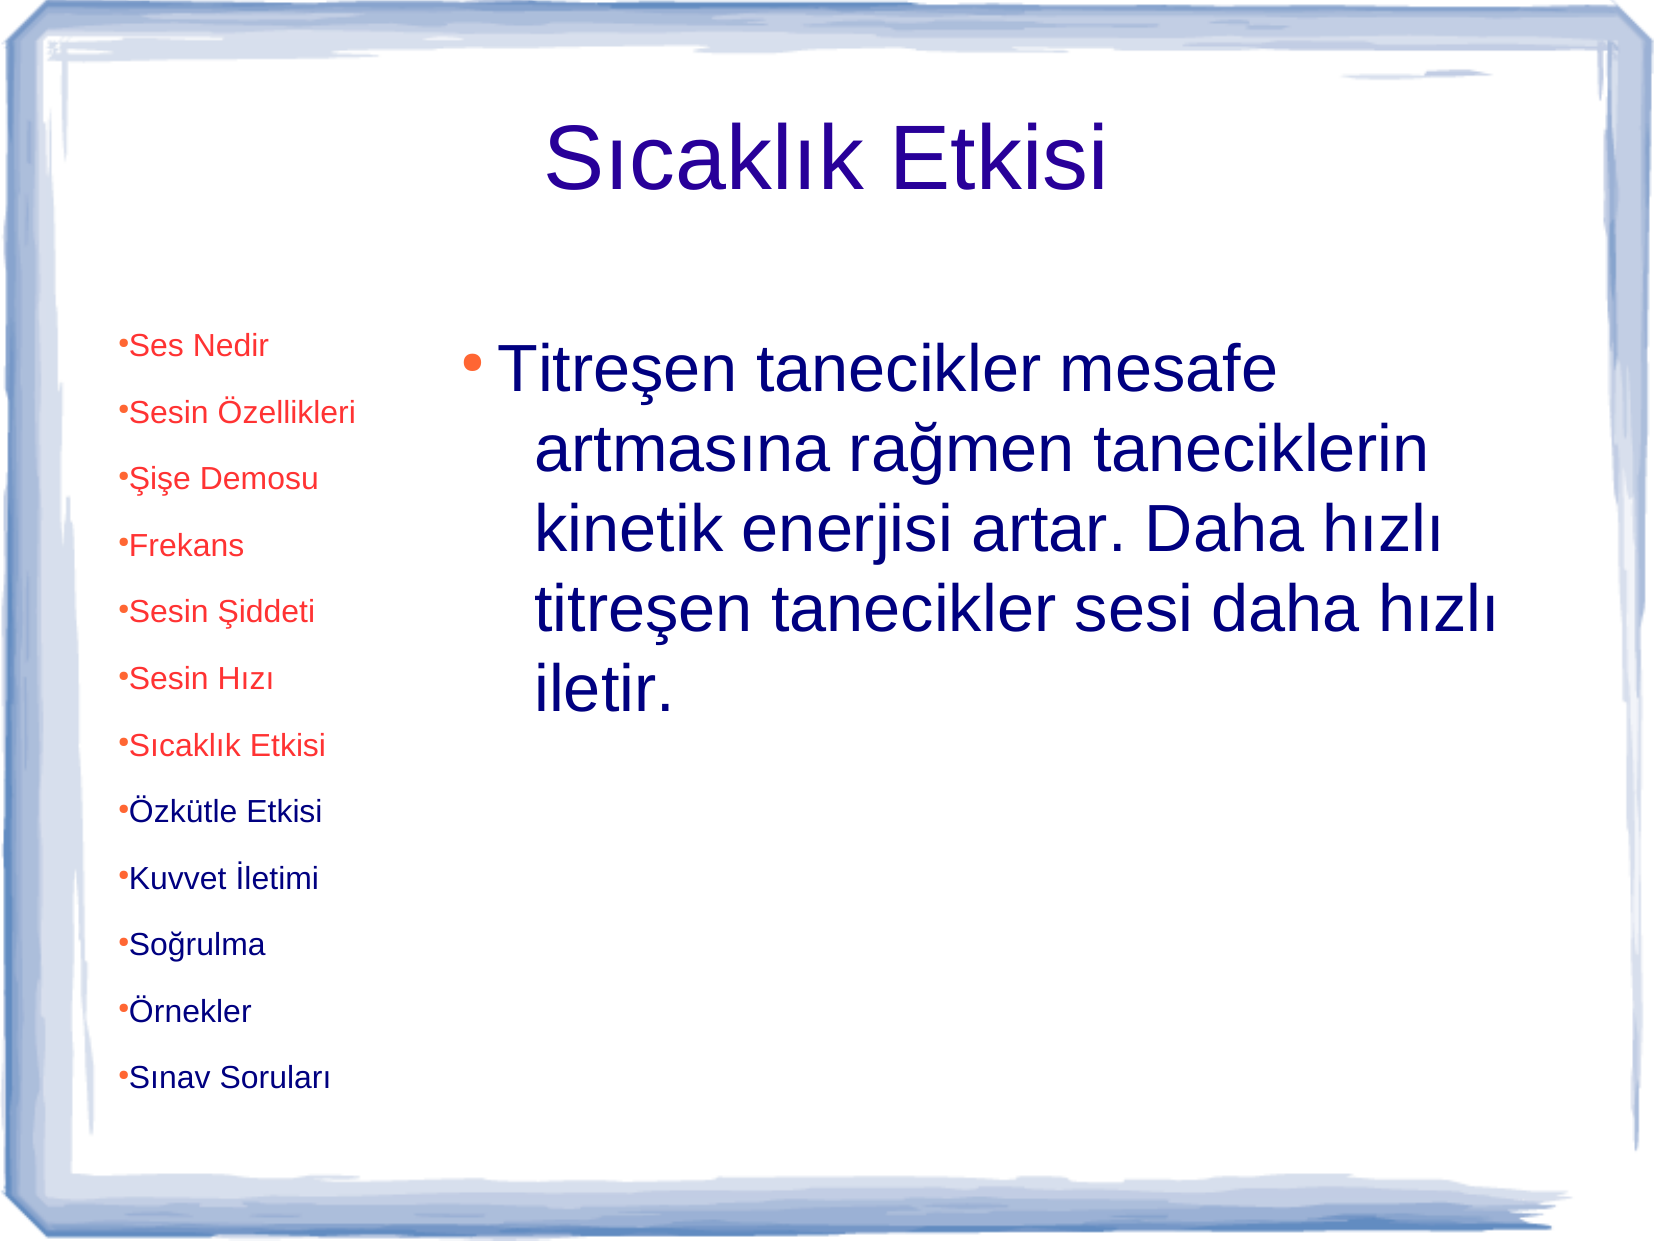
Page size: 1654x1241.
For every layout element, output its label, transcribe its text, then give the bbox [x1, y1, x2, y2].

list Ses Nedir Sesin Özellikleri Şişe Demosu Frekans Sesin Şiddeti Sesin Hızı Sıcaklık Etkisi Özkütle Etkisi Kuvvet İletimi Soğrulma Örnekler Sınav Soruları [118, 324, 438, 1097]
list Titreşen tanecikler mesafe artmasına rağmen taneciklerin kinetik enerjisi artar. Daha hızlı titreşen tanecikler sesi daha hızlı iletir. [460, 324, 1572, 1004]
title Sıcaklık Etkisi [82, 49, 1571, 257]
